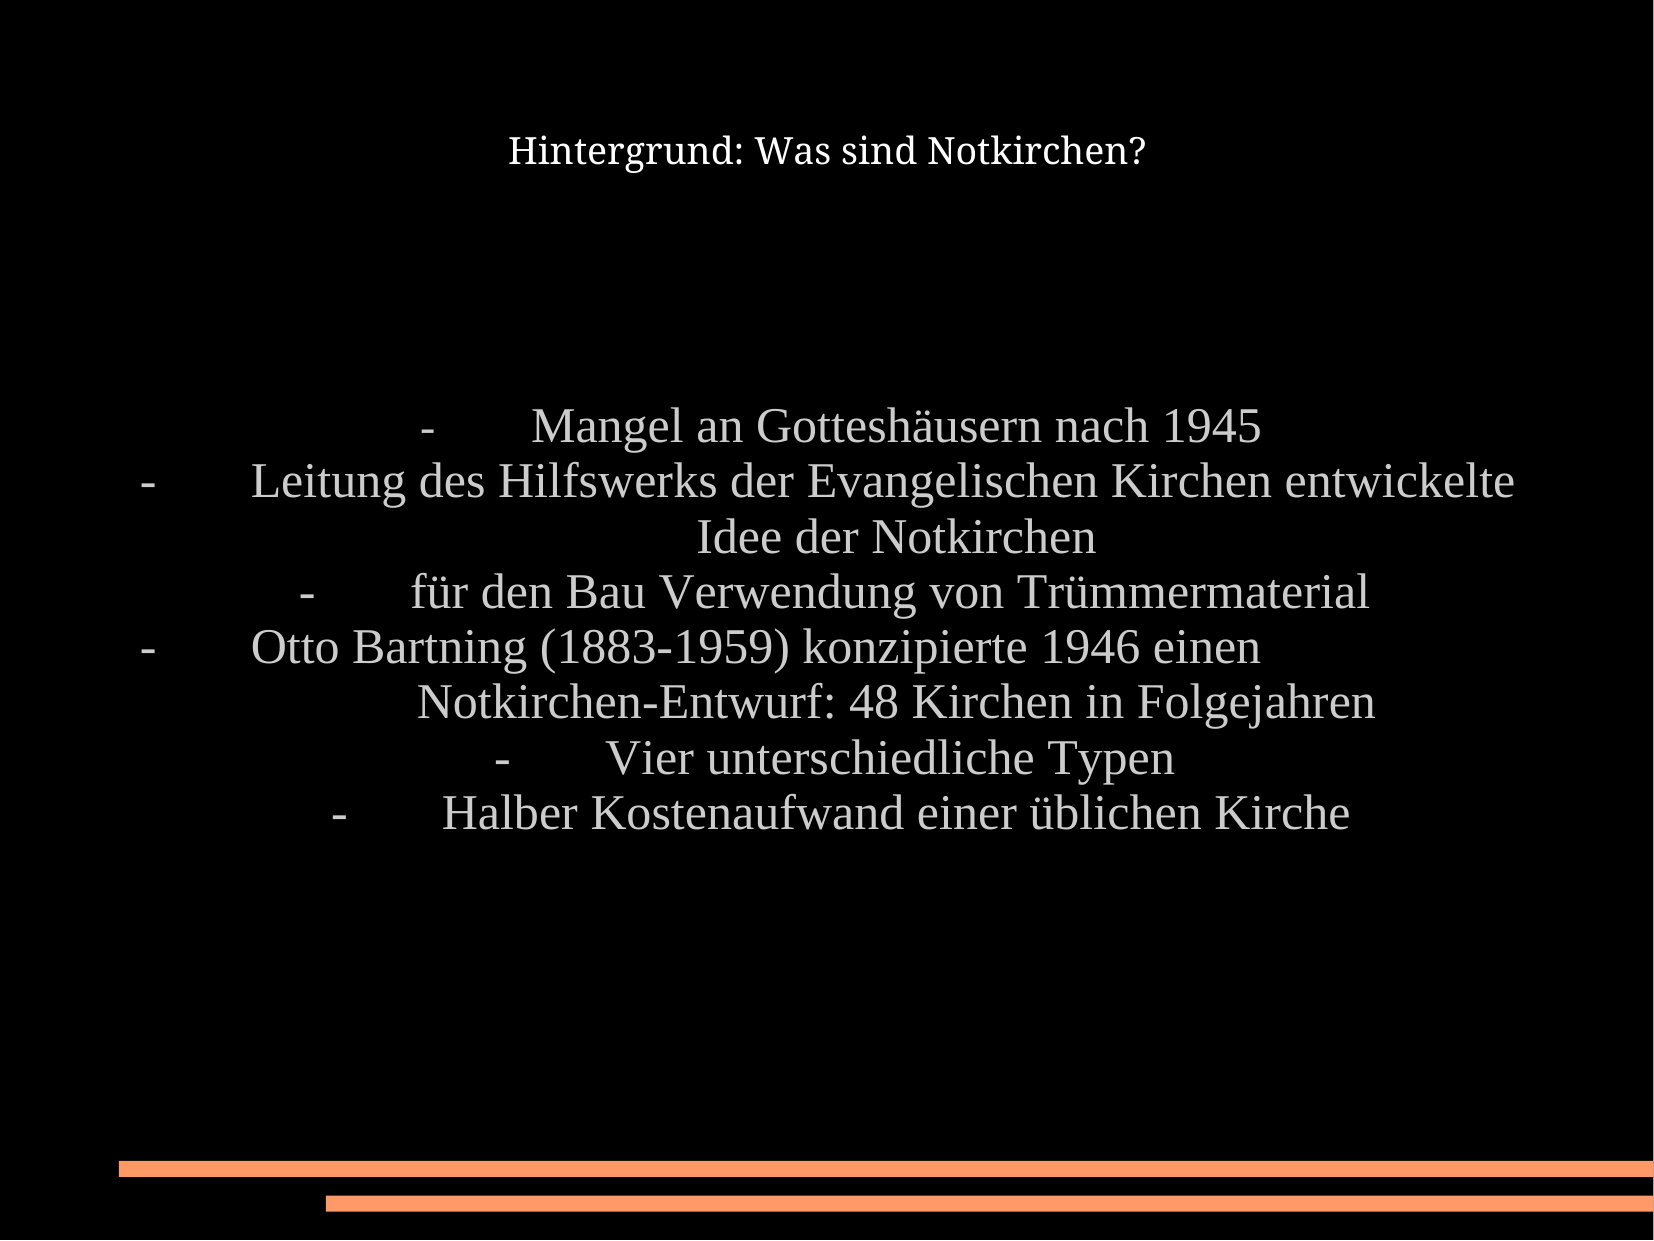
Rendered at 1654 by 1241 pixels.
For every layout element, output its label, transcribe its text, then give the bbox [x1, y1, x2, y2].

title Hintergrund: Was sind Notkirchen? [121, 53, 1534, 206]
subtitle - Mangel an Gotteshäusern nach 1945 - Leitung des Hilfswerks der Evangelischen Kirchen entwickelte Idee der Notkirchen - für den Bau Verwendung von Trümmermaterial - Otto Bartning (1883-1959) konzipierte 1946 einen Notkirchen-Entwurf: 48 Kirchen in Folgejahren - Vier unterschiedliche Typen - Halber Kostenaufwand einer üblichen Kirche [121, 206, 1561, 1004]
